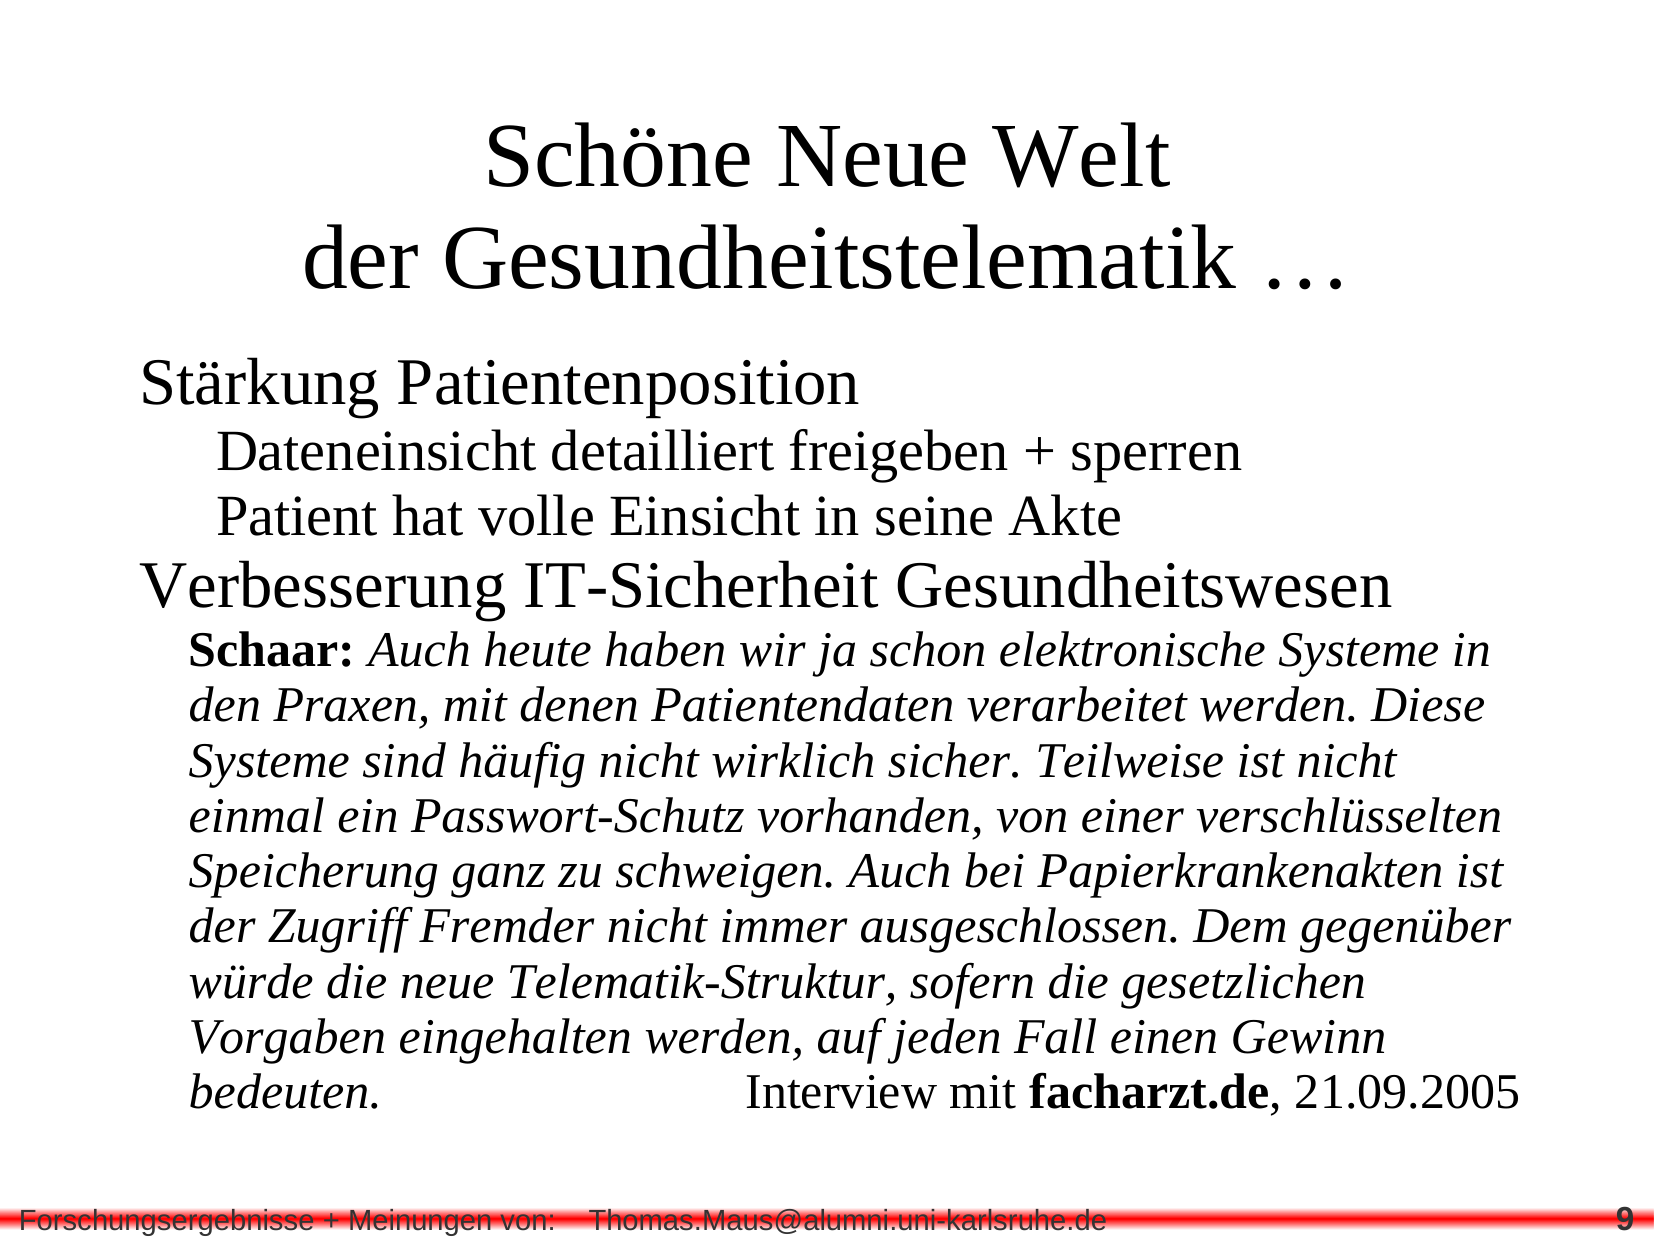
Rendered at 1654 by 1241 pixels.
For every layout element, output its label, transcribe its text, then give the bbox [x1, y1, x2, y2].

list Stärkung Patientenposition Dateneinsicht detailliert freigeben + sperren Patient hat volle Einsicht in seine Akte Verbesserung IT-Sicherheit Gesundheitswesen Schaar: Auch heute haben wir ja schon elektronische Systeme in den Praxen, mit denen Patientendaten verarbeitet werden. Diese Systeme sind häufig nicht wirklich sicher. Teilweise ist nicht einmal ein Passwort-Schutz vorhanden, von einer verschlüsselten Speicherung ganz zu schweigen. Auch bei Papierkrankenakten ist der Zugriff Fremder nicht immer ausgeschlossen. Dem gegenüber würde die neue Telematik-Struktur, sofern die gesetzlichen Vorgaben eingehalten werden, auf jeden Fall einen Gewinn bedeuten. Interview mit facharzt.de, 21.09.2005 [121, 344, 1534, 1197]
title Schöne Neue Welt der Gesundheitstelematik … [121, 95, 1534, 318]
